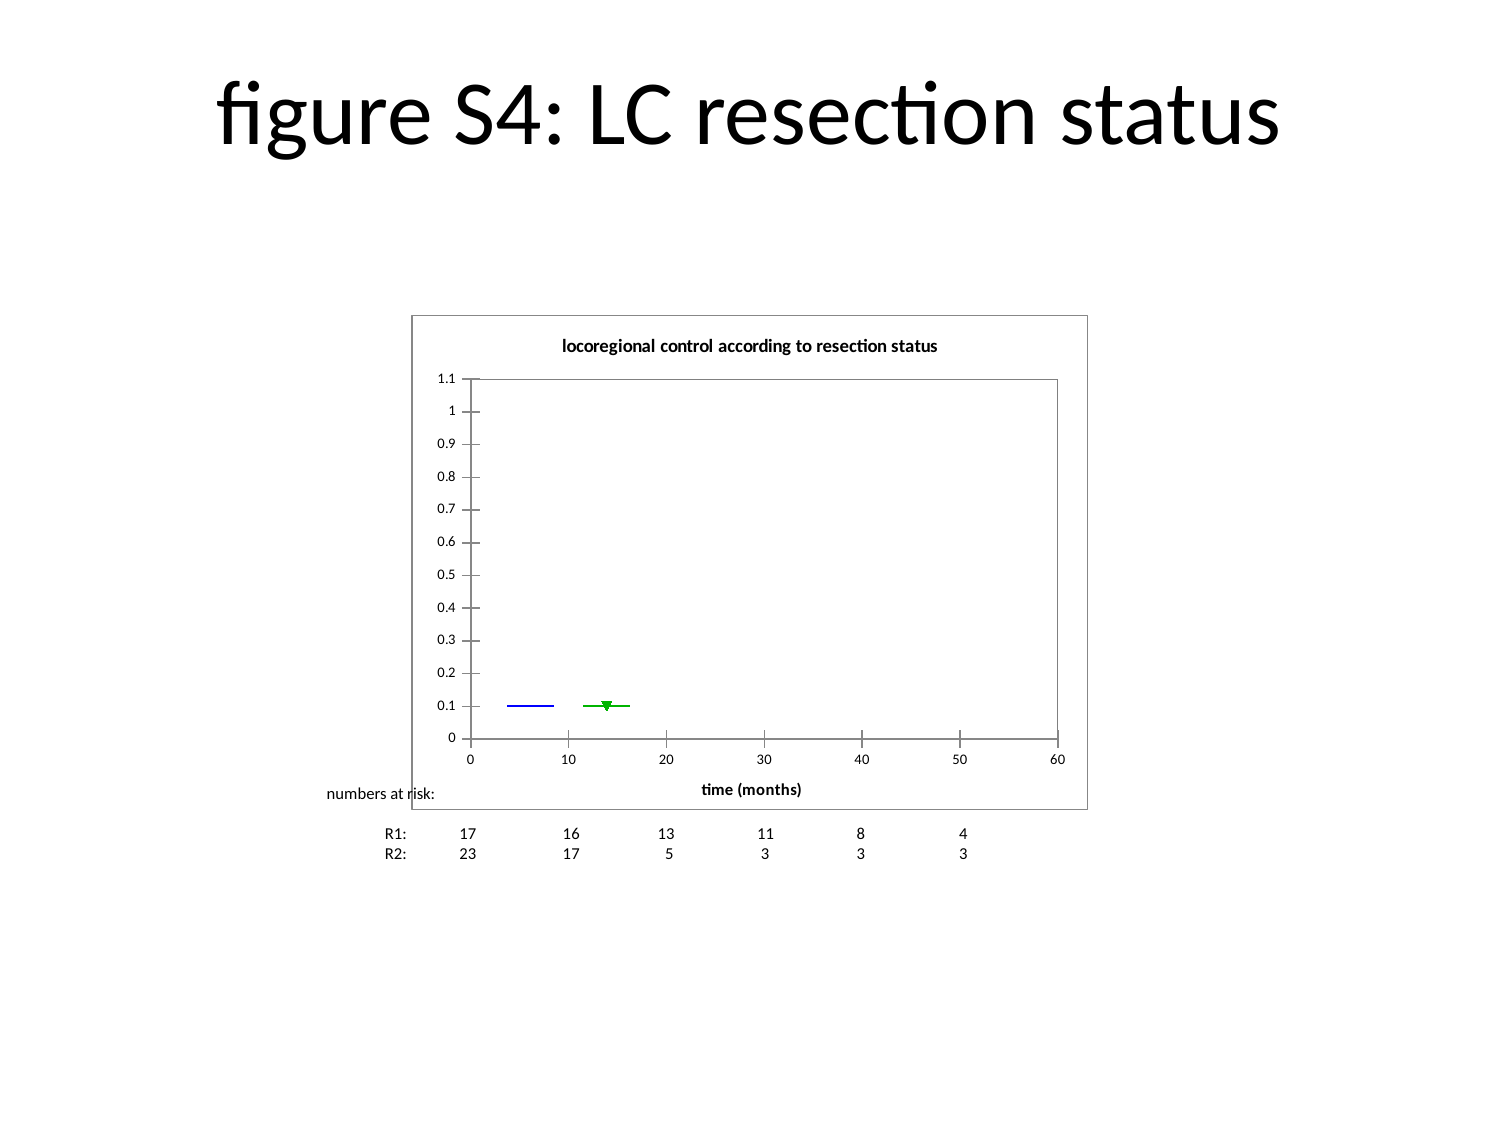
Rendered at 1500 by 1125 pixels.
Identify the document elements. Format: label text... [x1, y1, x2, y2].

chart [411, 314, 1089, 775]
text_box numbers at risk: R1: 17 16 13 11 8 4 R2: 23 17 5 3 3 3 [311, 775, 1117, 970]
title figure S4: LC resection status [75, 45, 1425, 233]
